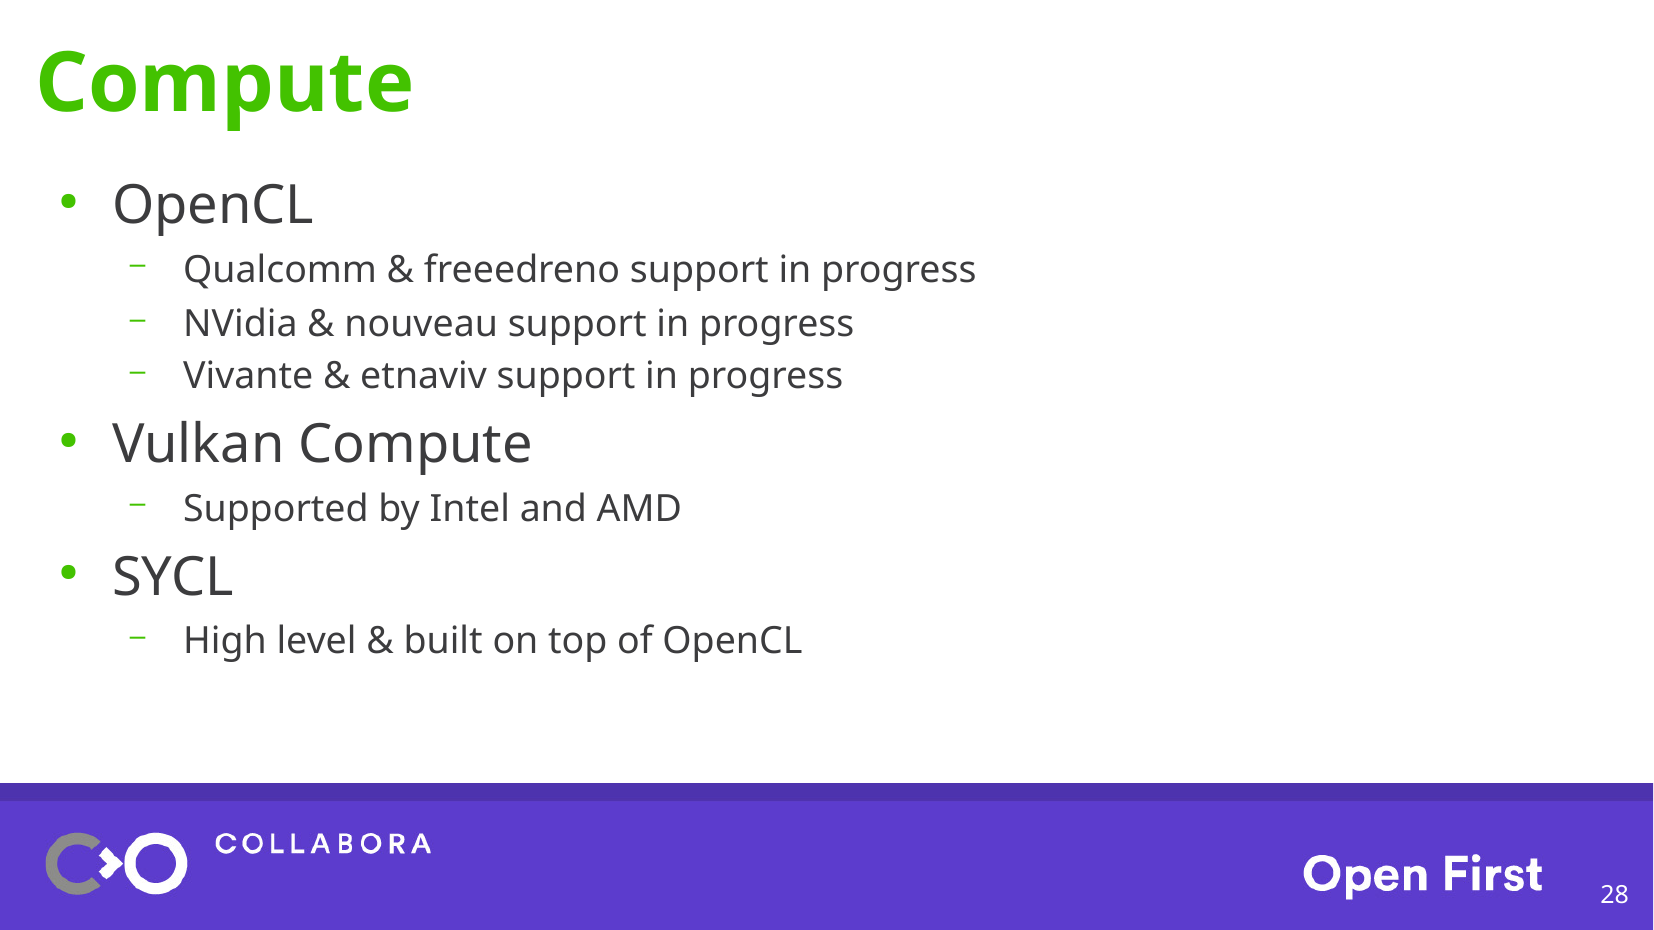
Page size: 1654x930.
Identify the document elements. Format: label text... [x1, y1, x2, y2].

picture [0, 0, 1654, 930]
list OpenCL Qualcomm & freeedreno support in progress NVidia & nouveau support in progress Vivante & etnaviv support in progress Vulkan Compute Supported by Intel and AMD SYCL High level & built on top of OpenCL [41, 160, 1613, 804]
title Compute [35, 28, 1608, 192]
